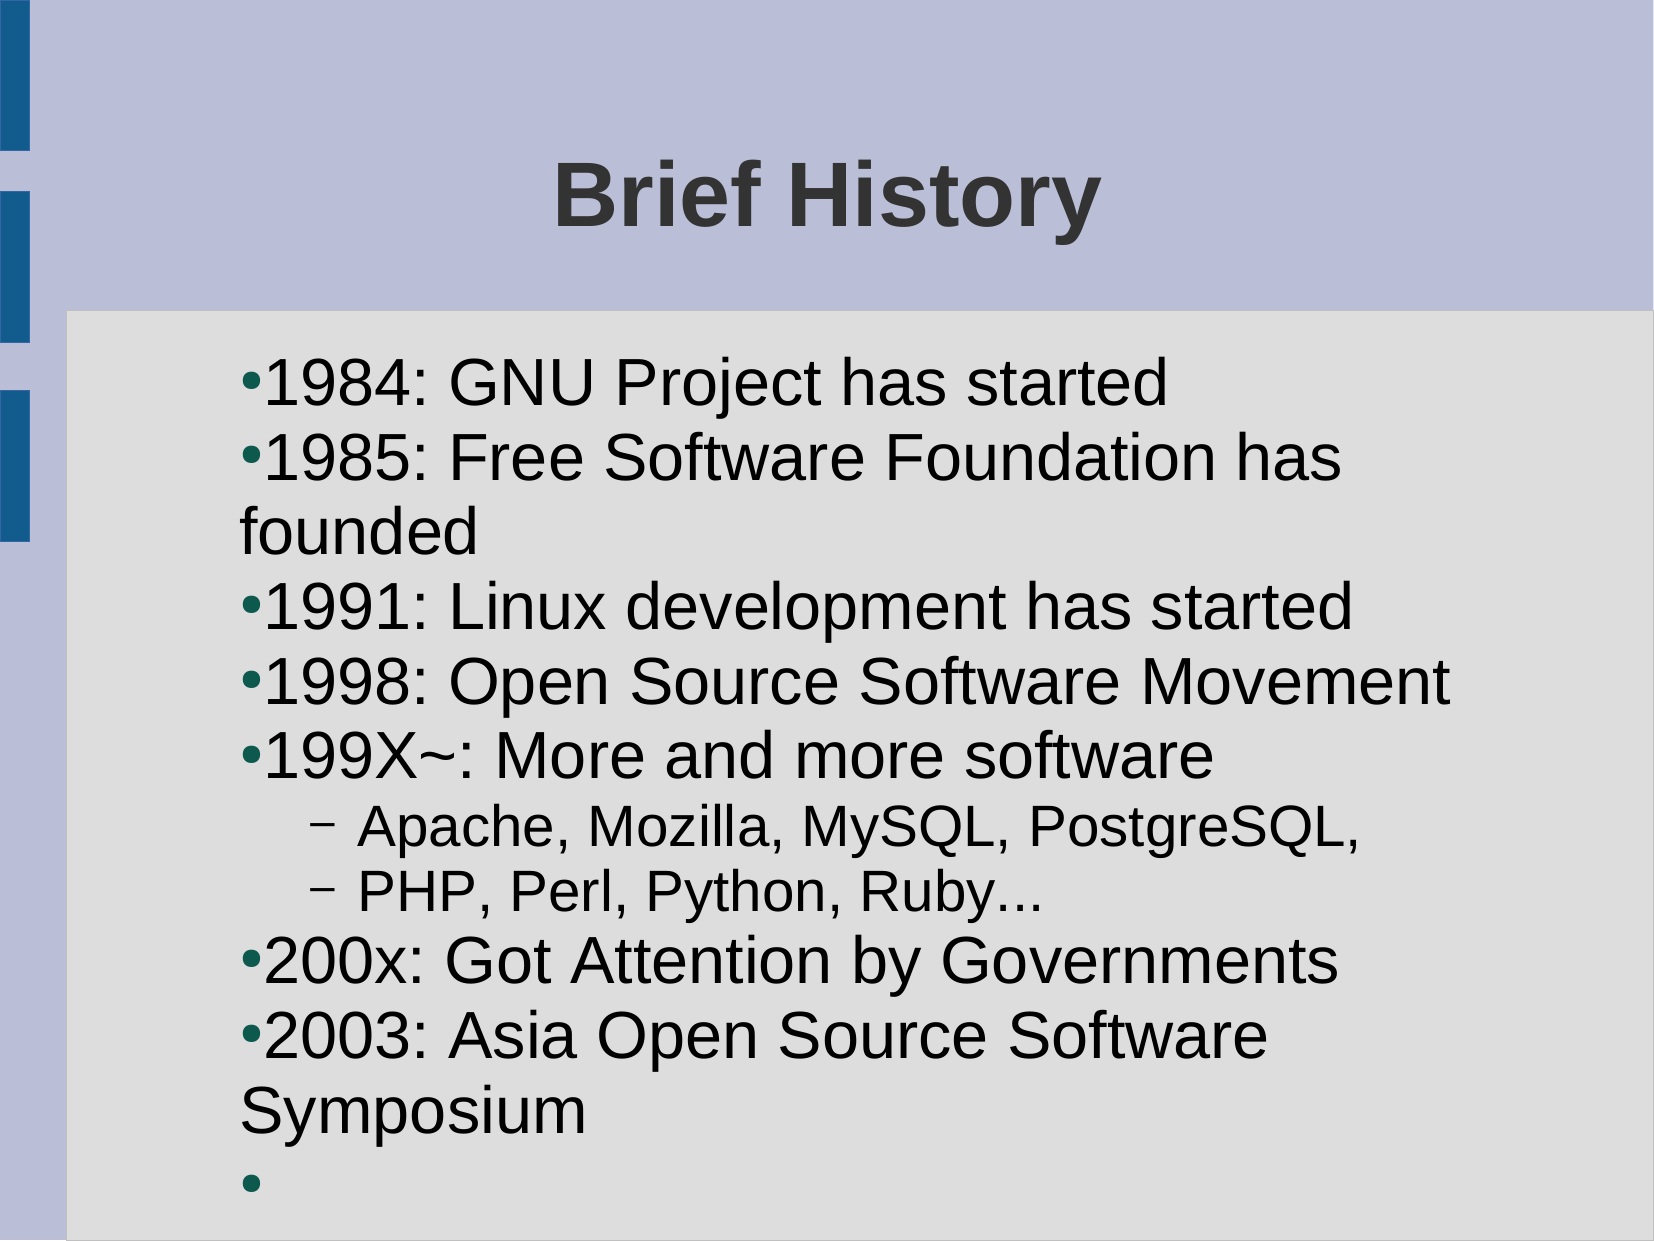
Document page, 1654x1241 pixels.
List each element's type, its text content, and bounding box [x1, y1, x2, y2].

list 1984: GNU Project has started 1985: Free Software Foundation has founded 1991: Linux development has started 1998: Open Source Software Movement 199X~: More and more software Apache, Mozilla, MySQL, PostgreSQL, PHP, Perl, Python, Ruby... 200x: Got Attention by Governments 2003: Asia Open Source Software Symposium [121, 344, 1534, 1179]
title Brief History [121, 91, 1534, 299]
